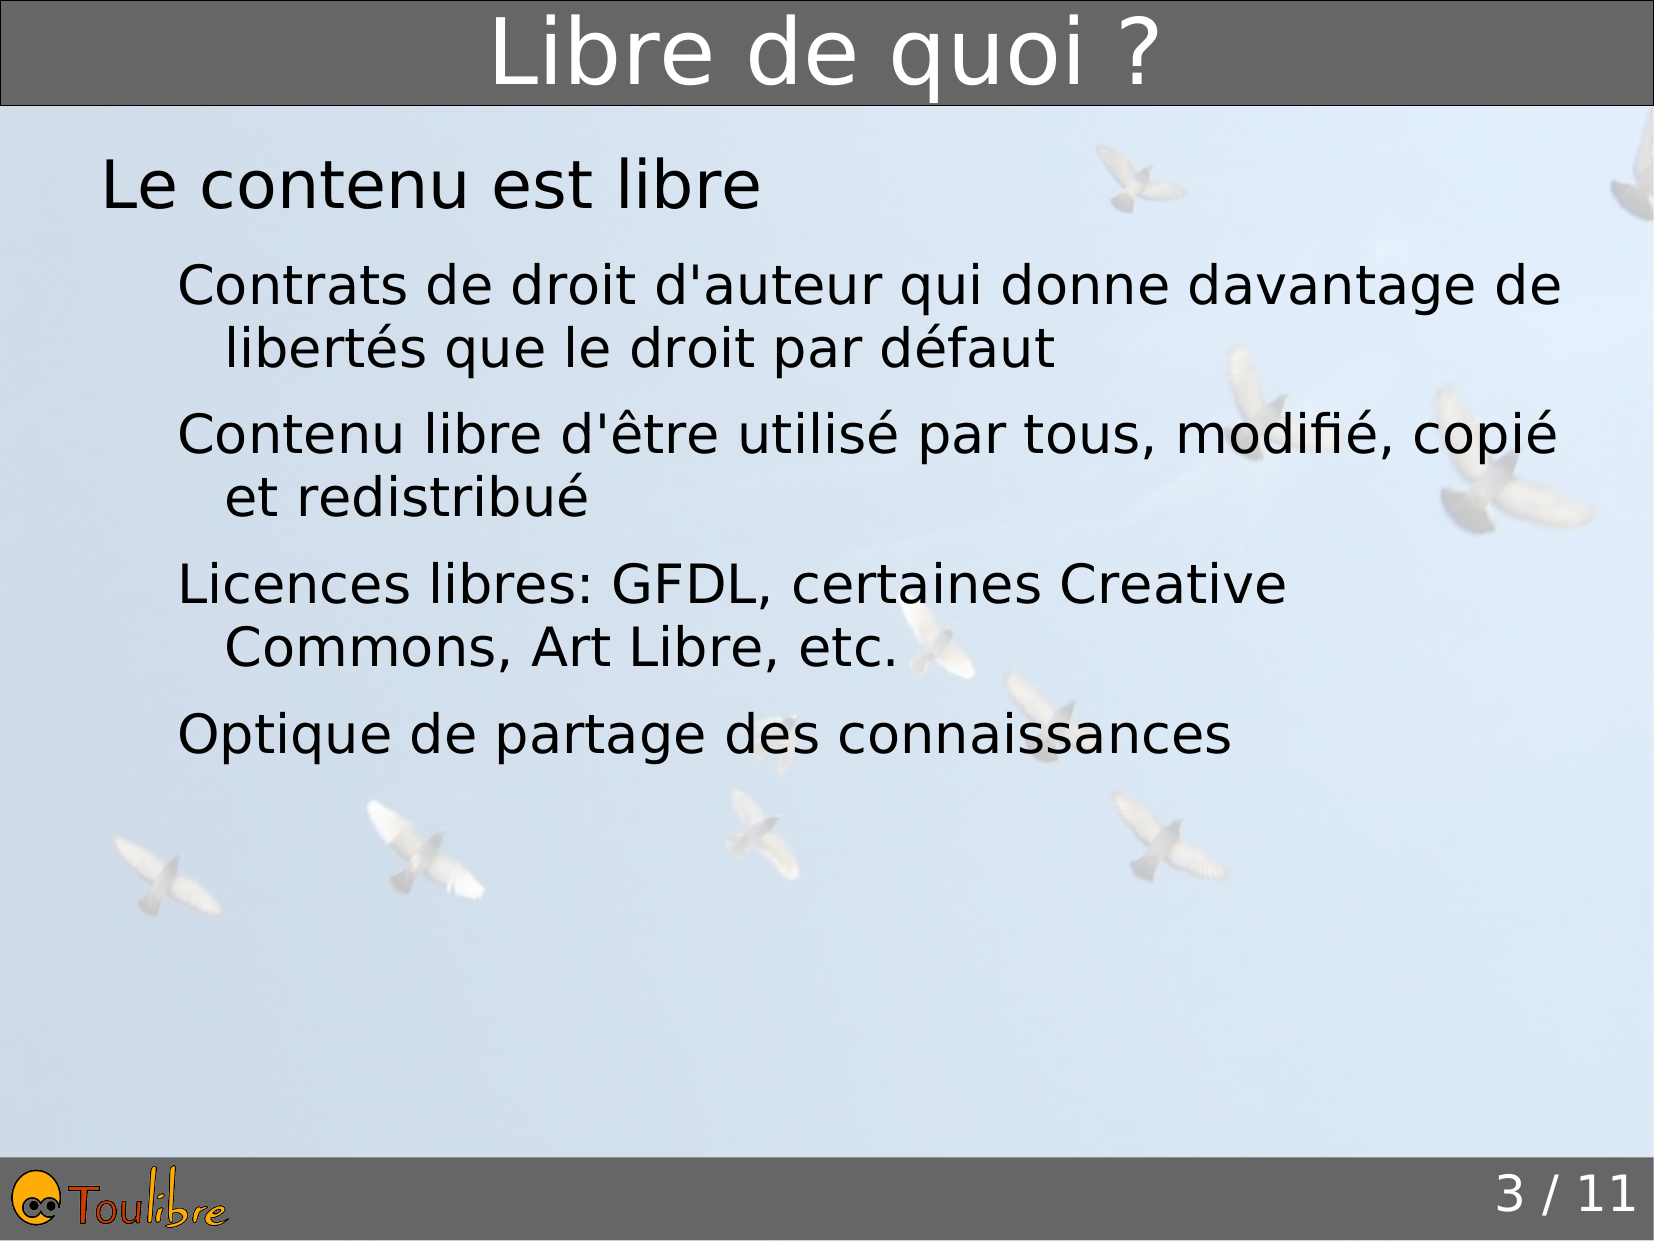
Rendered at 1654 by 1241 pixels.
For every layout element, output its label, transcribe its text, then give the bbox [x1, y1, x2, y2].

picture [11, 1165, 229, 1228]
list Le contenu est libre Contrats de droit d'auteur qui donne davantage de libertés que le droit par défaut Contenu libre d'être utilisé par tous, modifié, copié et redistribué Licences libres: GFDL, certaines Creative Commons, Art Libre, etc. Optique de partage des connaissances [82, 146, 1571, 1094]
title Libre de quoi ? [0, 0, 1654, 107]
